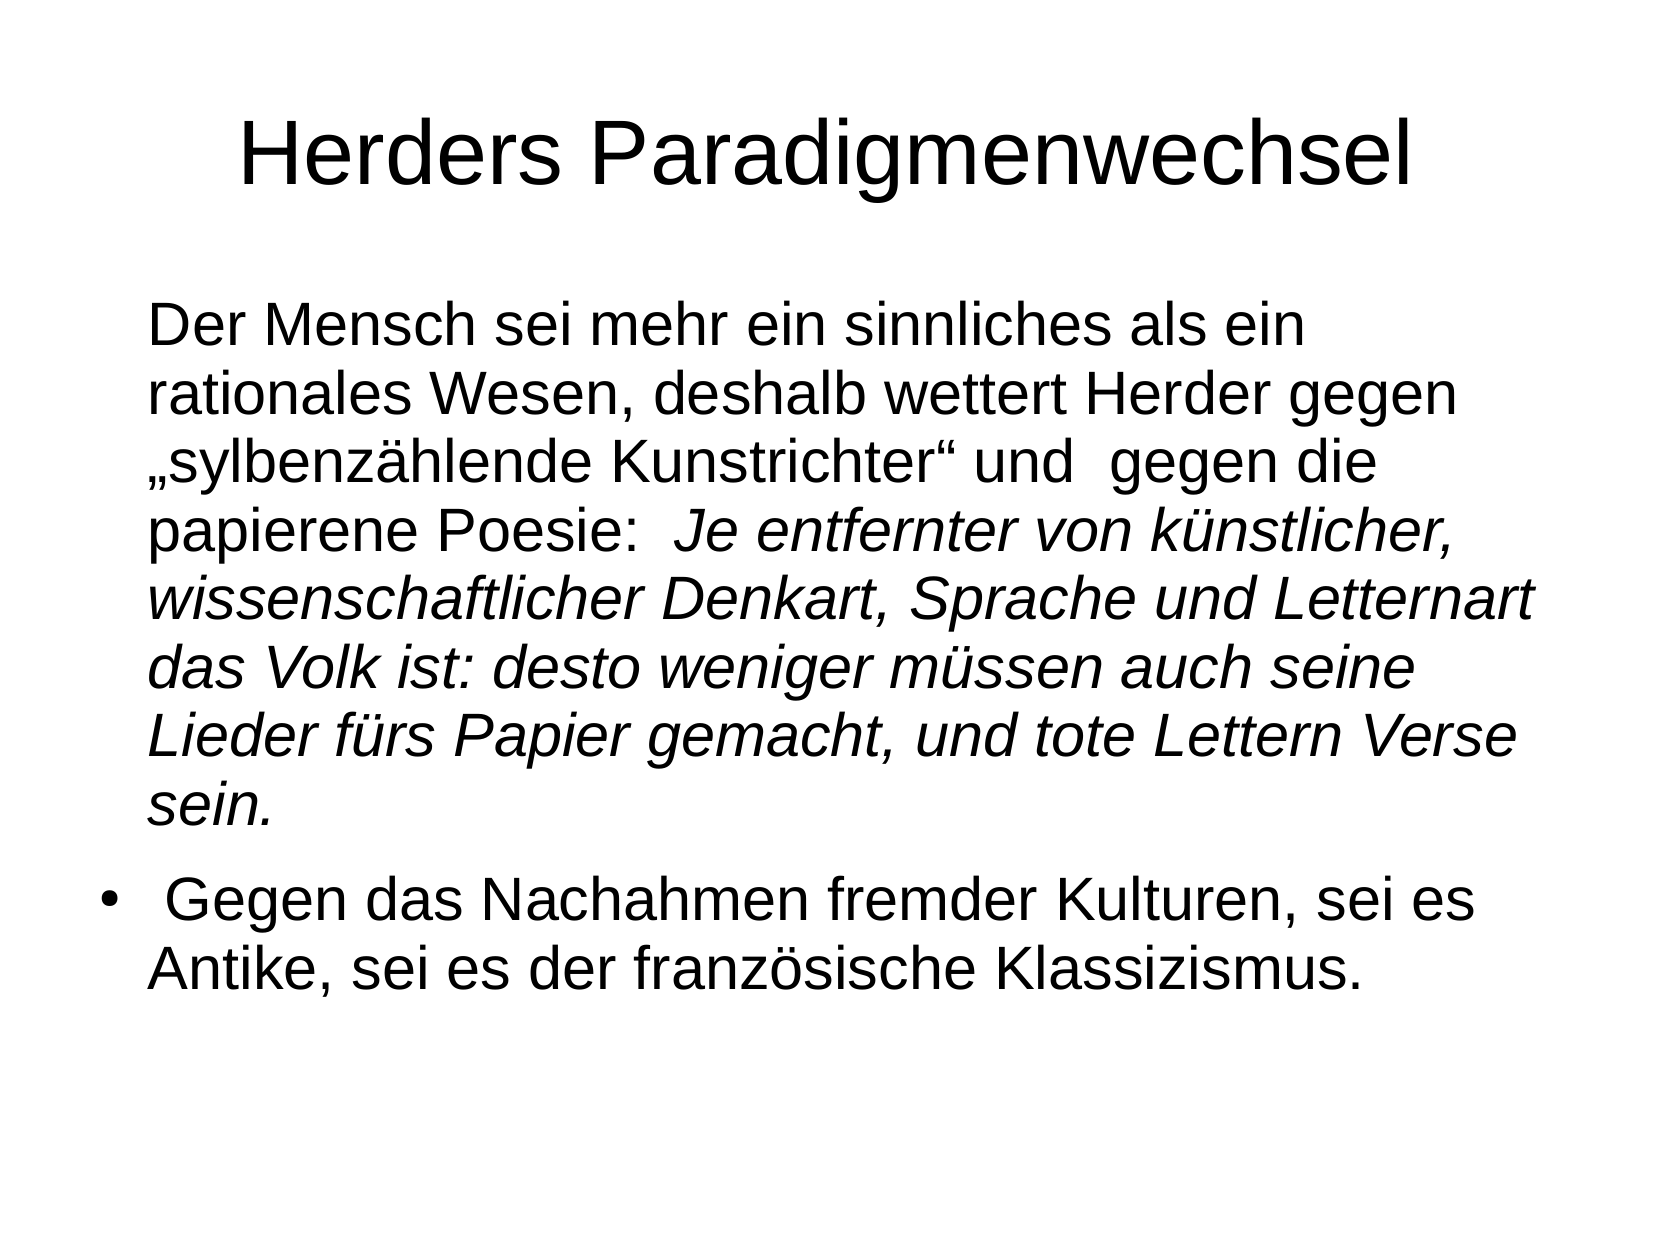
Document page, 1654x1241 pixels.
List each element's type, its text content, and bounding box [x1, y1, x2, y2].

title Herders Paradigmenwechsel [82, 49, 1571, 257]
list Der Mensch sei mehr ein sinnliches als ein rationales Wesen, deshalb wettert Herder gegen „sylbenzählende Kunstrichter“ und gegen die papierene Poesie: Je entfernter von künstlicher, wissenschaftlicher Denkart, Sprache und Letternart das Volk ist: desto weniger müssen auch seine Lieder fürs Papier gemacht, und tote Lettern Verse sein. Gegen das Nachahmen fremder Kulturen, sei es Antike, sei es der französische Klassizismus. [82, 290, 1571, 1010]
